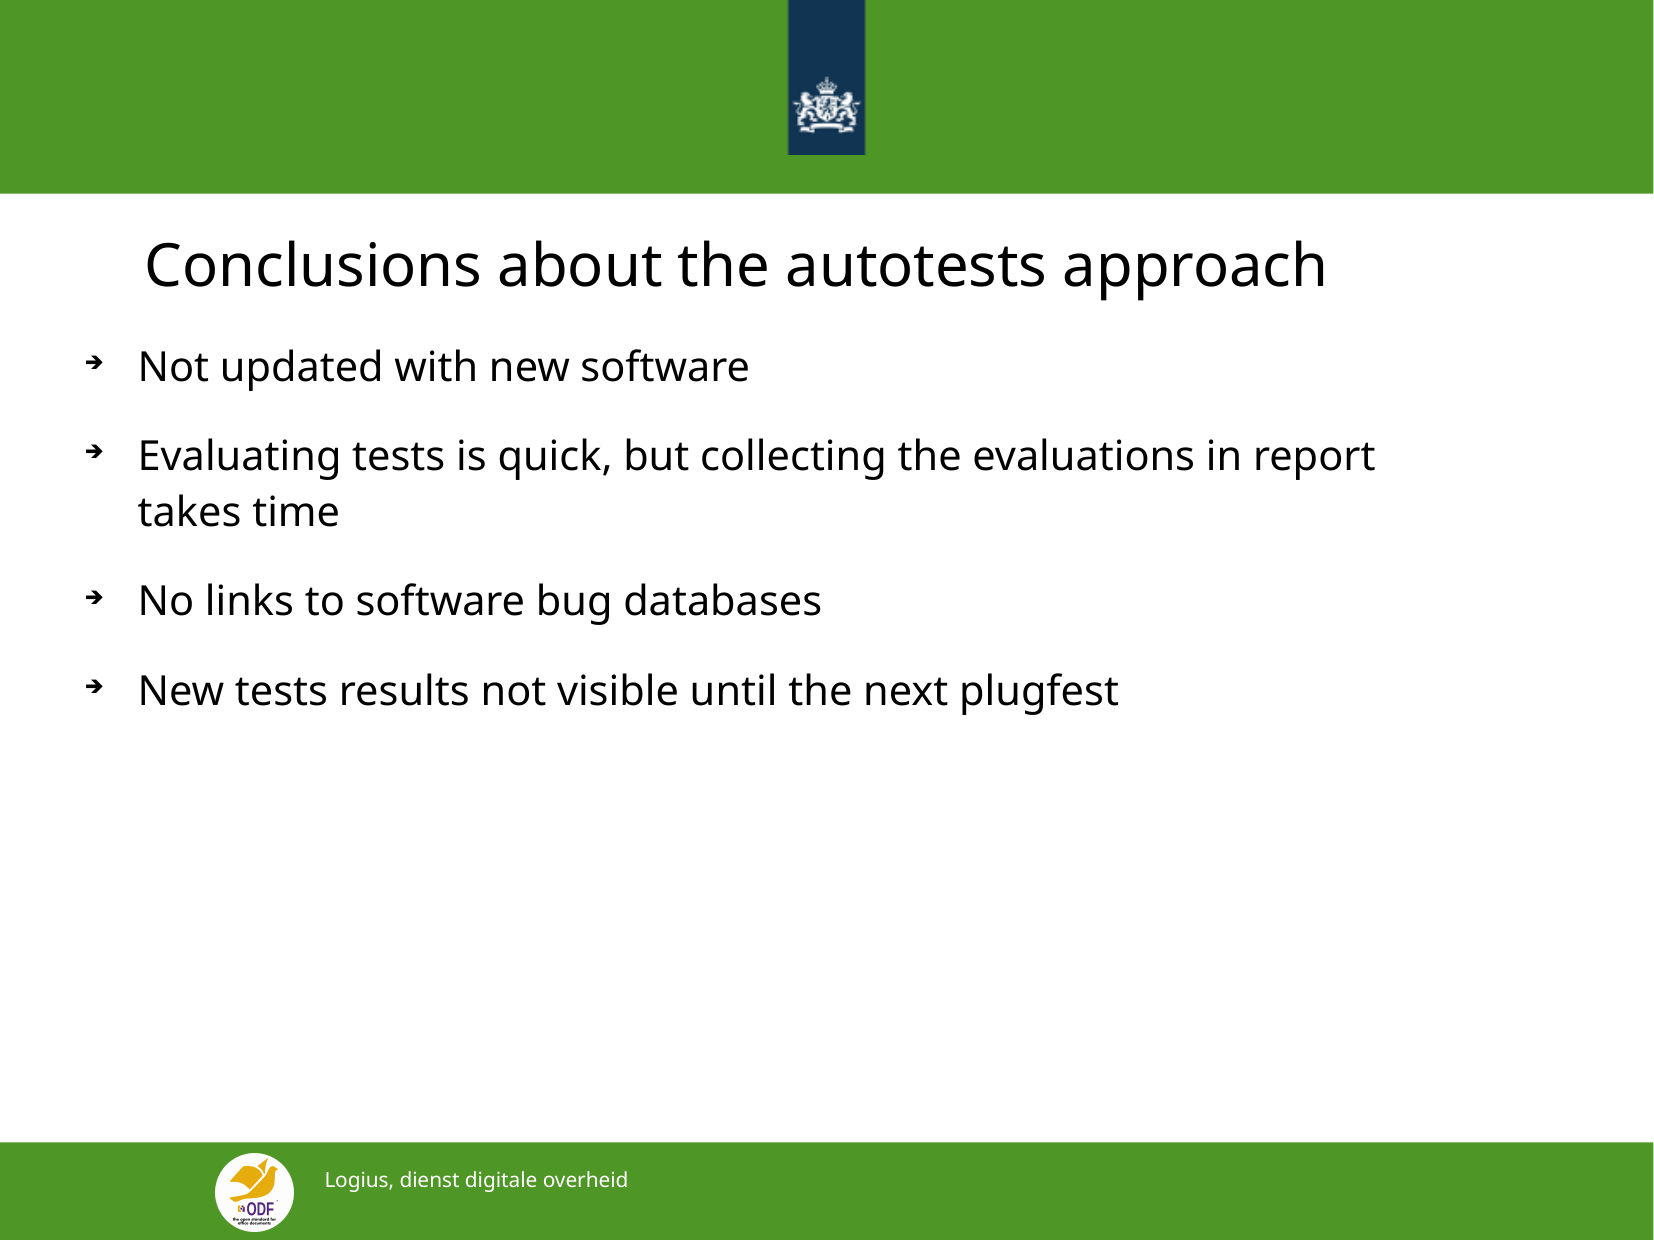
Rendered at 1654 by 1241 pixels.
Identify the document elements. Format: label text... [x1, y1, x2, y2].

title Conclusions about the autotests approach [144, 211, 1408, 315]
picture [0, 0, 1654, 155]
list Not updated with new software Evaluating tests is quick, but collecting the evaluations in report takes time No links to software bug databases New tests results not visible until the next plugfest [66, 337, 1488, 1110]
picture [215, 1153, 294, 1232]
